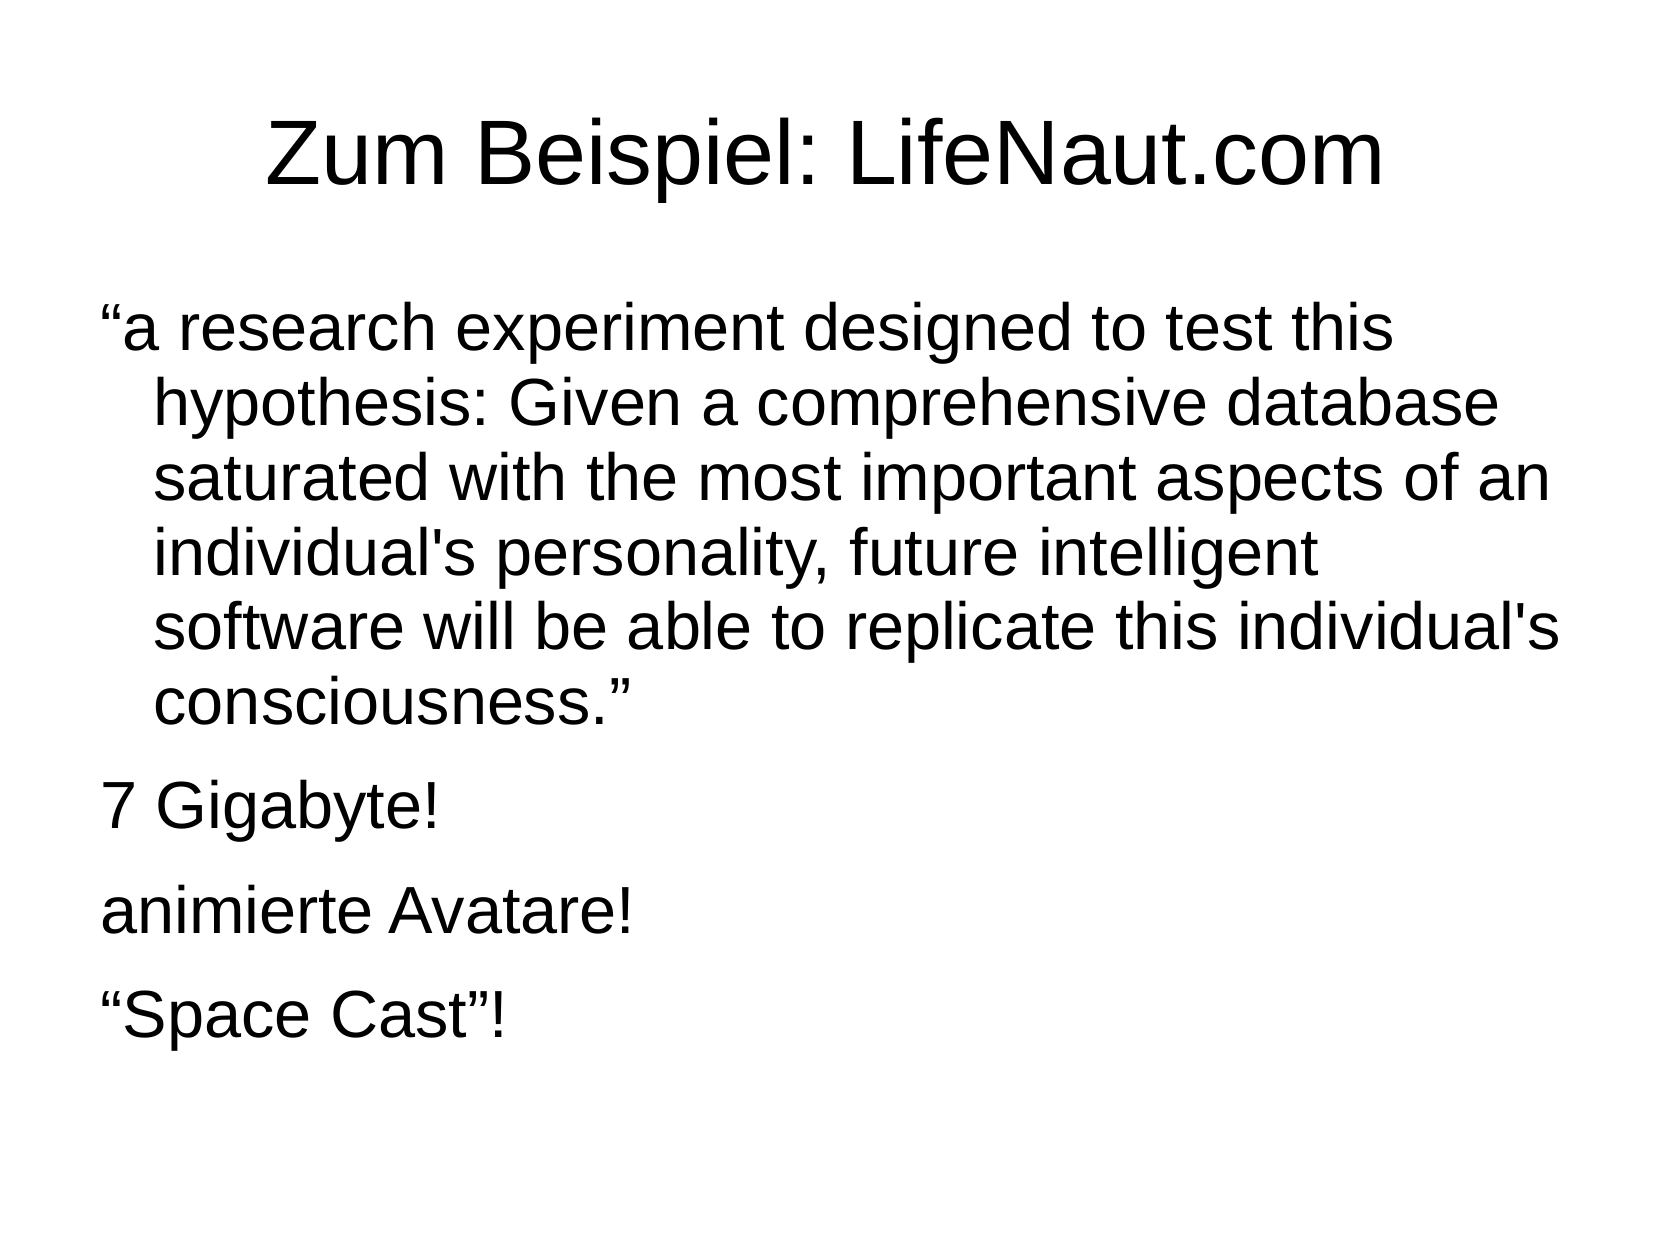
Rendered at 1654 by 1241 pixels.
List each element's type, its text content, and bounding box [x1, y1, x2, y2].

title Zum Beispiel: LifeNaut.com [82, 49, 1571, 257]
list “a research experiment designed to test this hypothesis: Given a comprehensive database saturated with the most important aspects of an individual's personality, future intelligent software will be able to replicate this individual's consciousness.” 7 Gigabyte! animierte Avatare! “Space Cast”! [82, 290, 1571, 1094]
